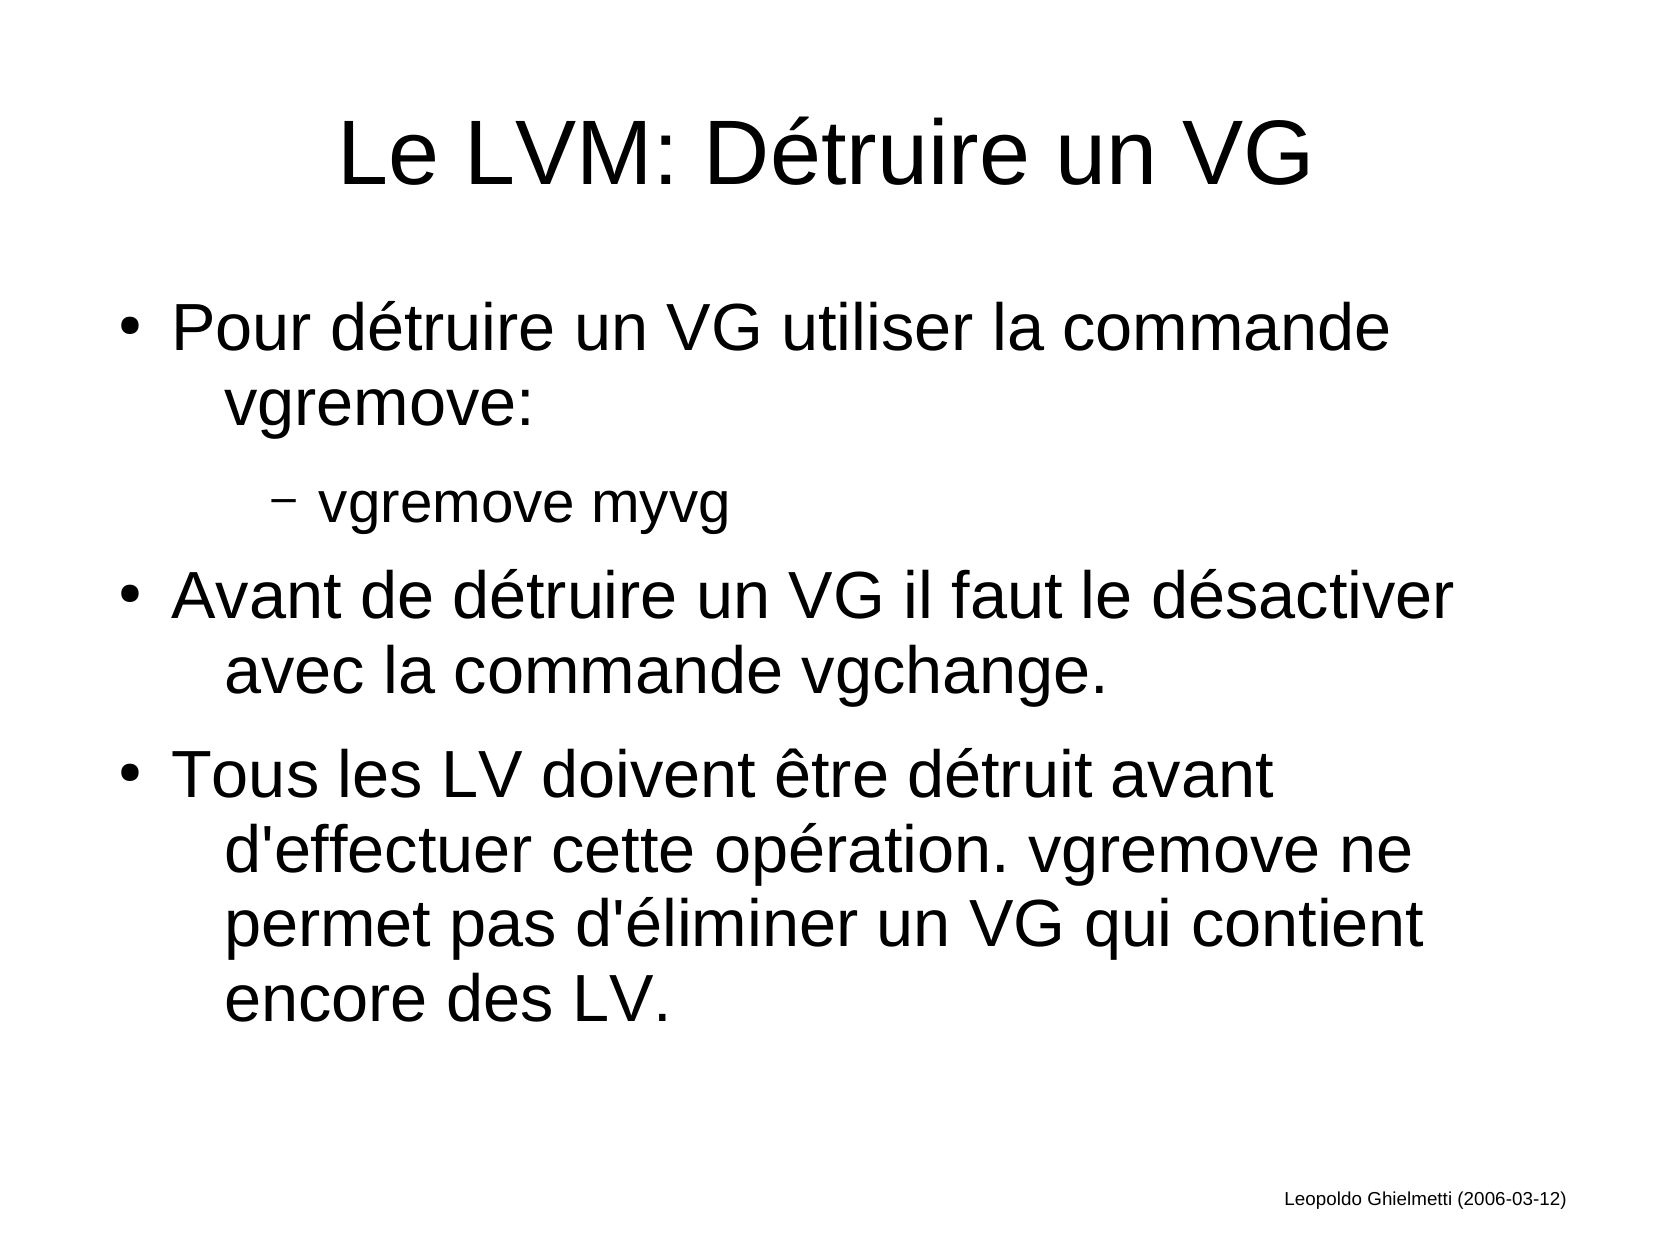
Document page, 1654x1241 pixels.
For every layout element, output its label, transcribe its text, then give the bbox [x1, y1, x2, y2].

text_box Leopoldo Ghielmetti (2006-03-12) [1269, 1181, 1595, 1217]
list Pour détruire un VG utiliser la commande vgremove: vgremove myvg Avant de détruire un VG il faut le désactiver avec la commande vgchange. Tous les LV doivent être détruit avant d'effectuer cette opération. vgremove ne permet pas d'éliminer un VG qui contient encore des LV. [82, 290, 1571, 1109]
title Le LVM: Détruire un VG [82, 49, 1571, 257]
